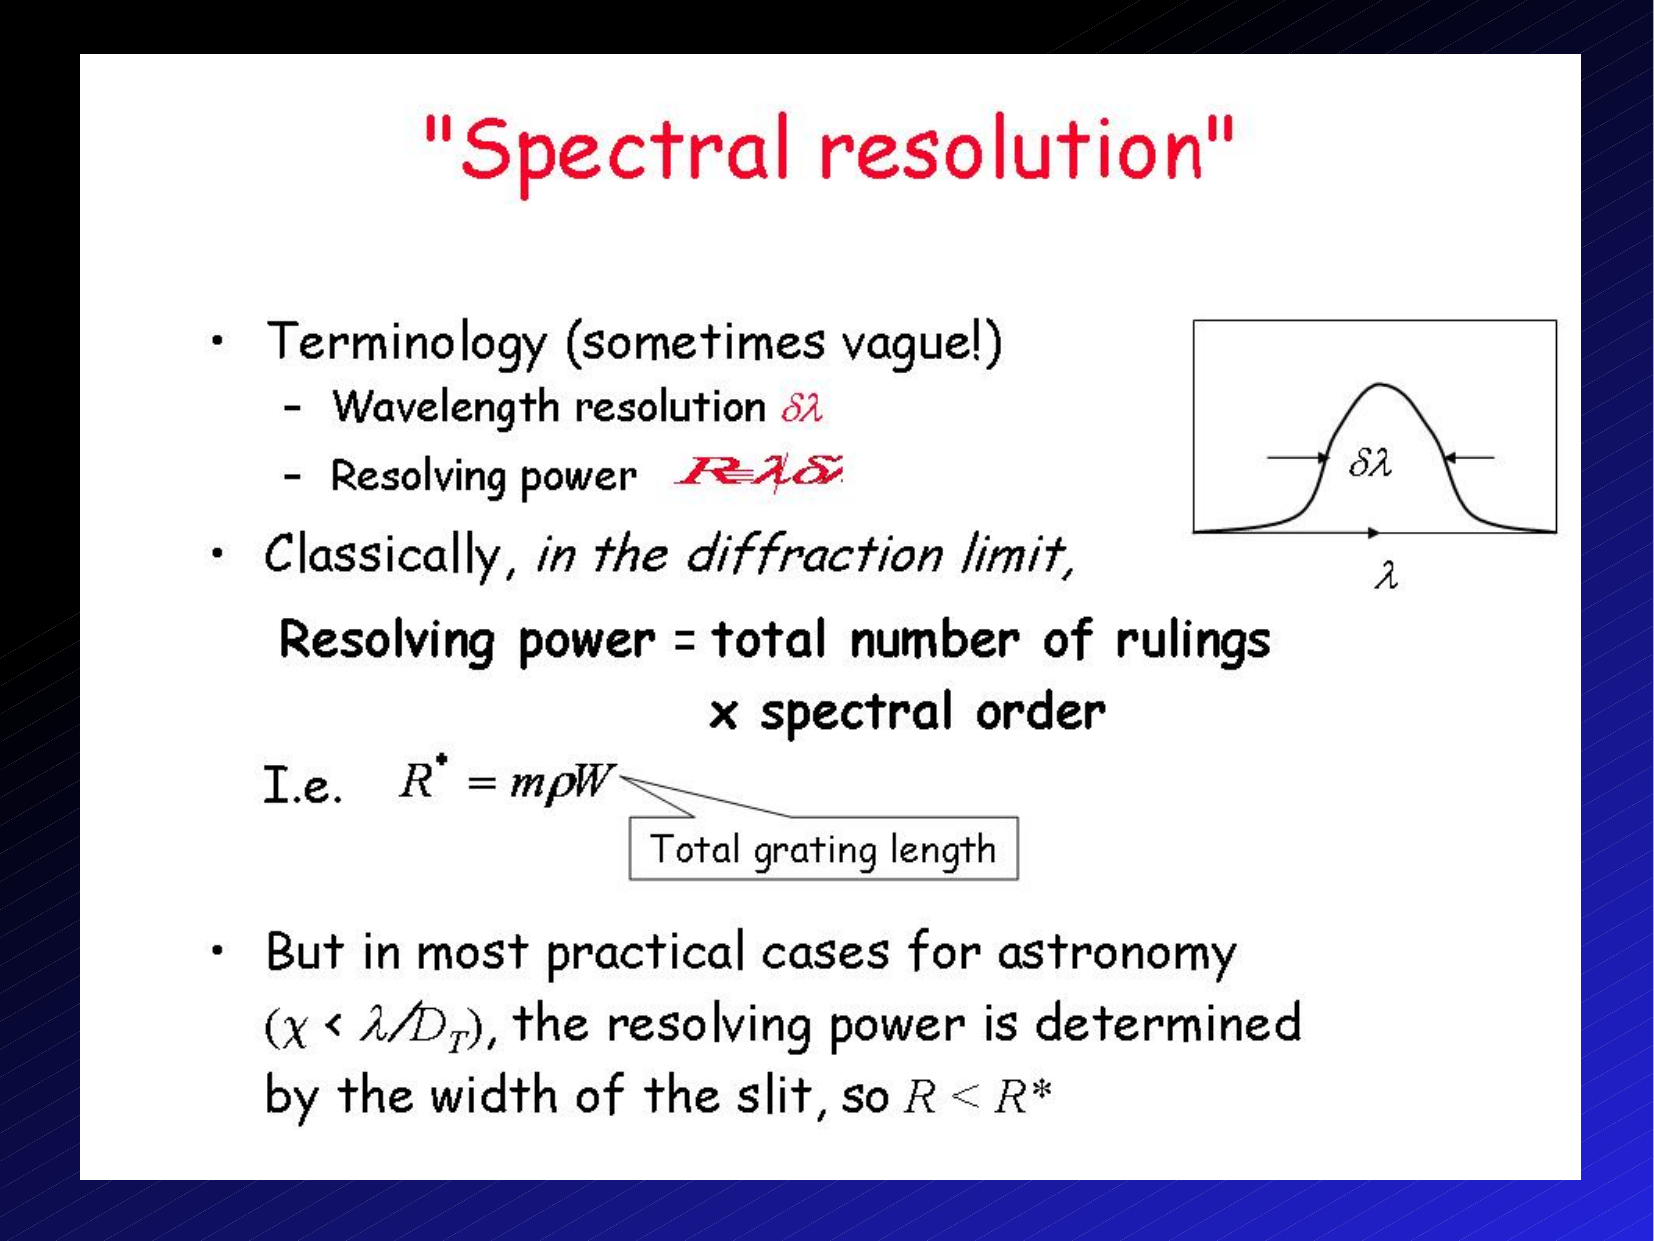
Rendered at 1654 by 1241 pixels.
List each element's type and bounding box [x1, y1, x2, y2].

picture [80, 54, 1581, 1180]
